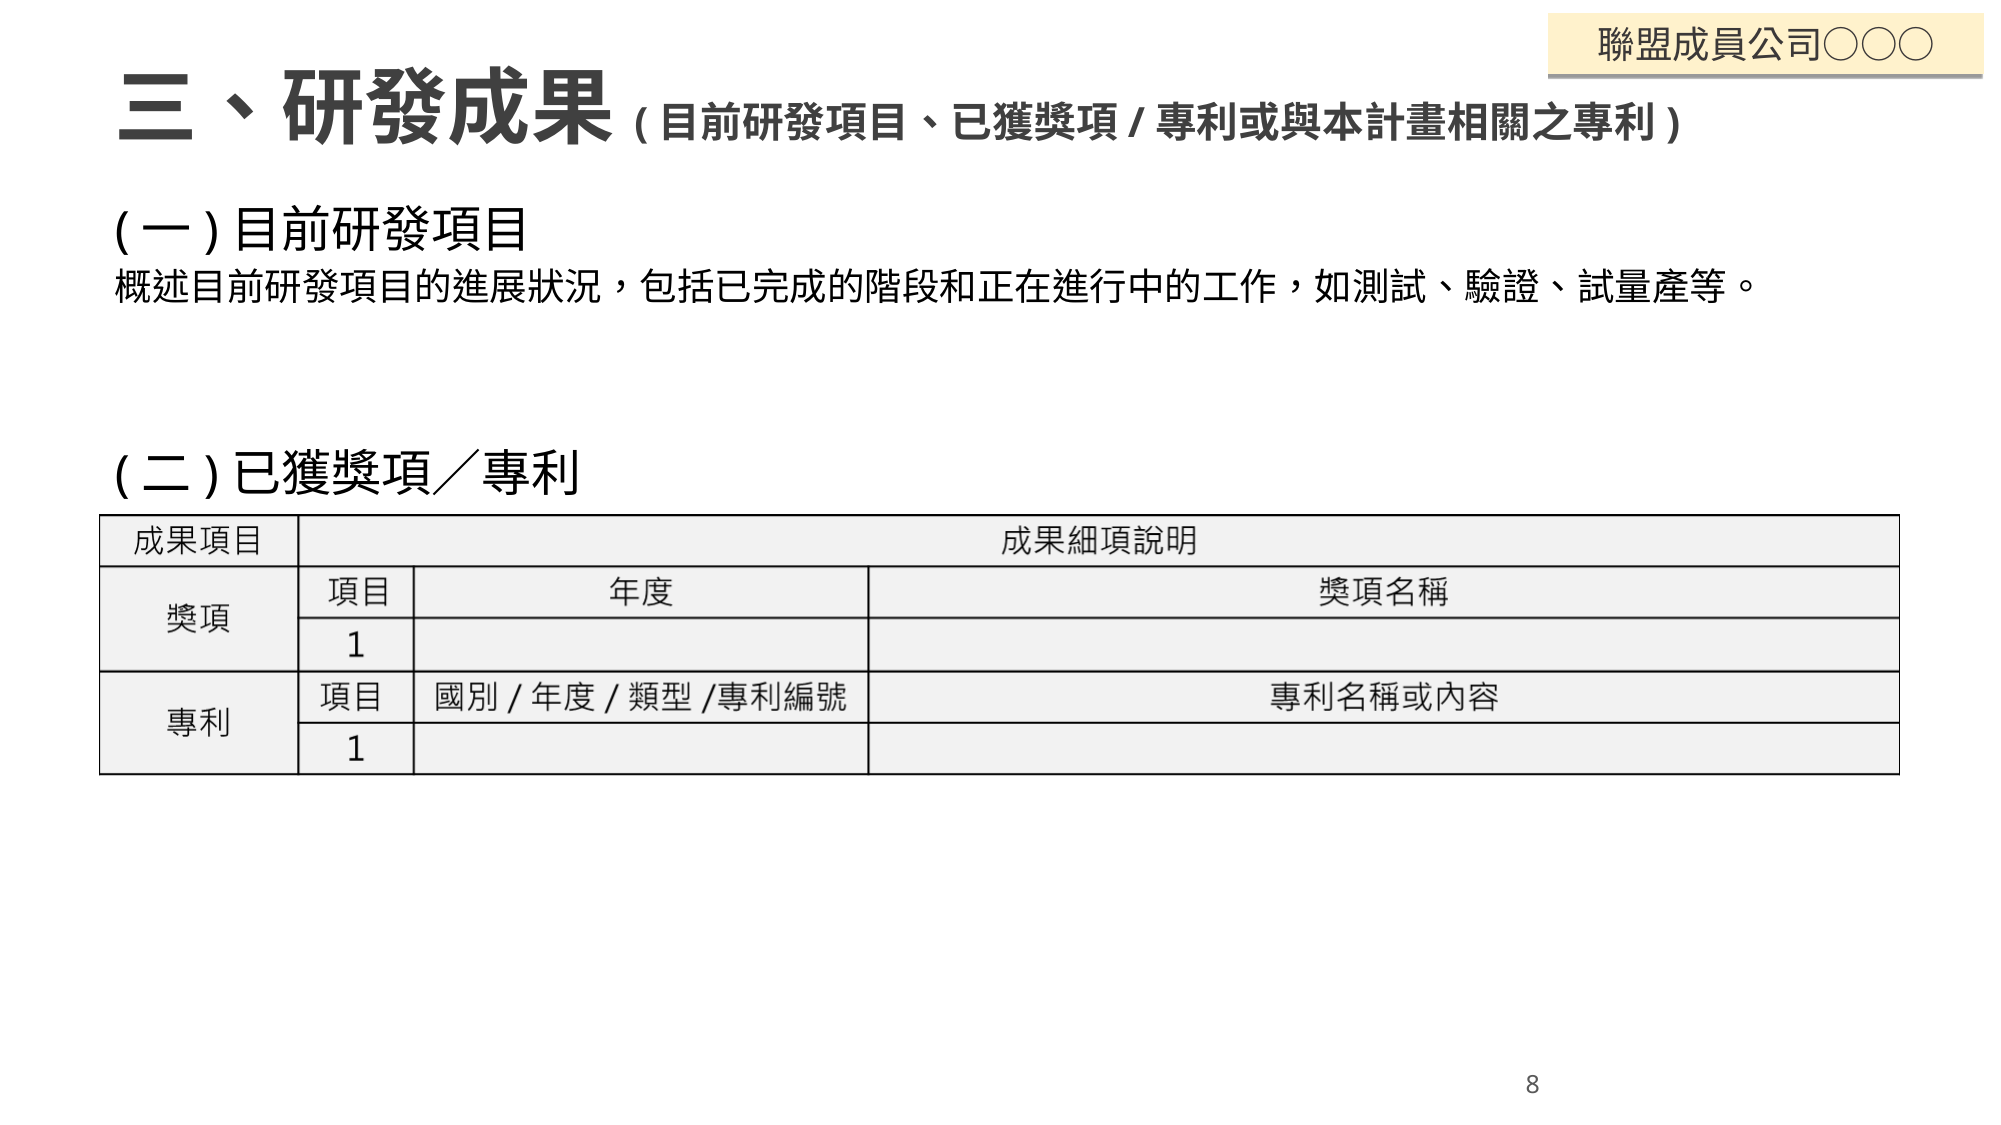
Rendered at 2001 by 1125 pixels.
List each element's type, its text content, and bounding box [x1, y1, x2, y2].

title 三、研發成果(目前研發項目、已獲獎項/專利或與本計畫相關之專利) [99, 56, 1900, 166]
picture [99, 509, 1900, 788]
text_box 聯盟成員公司○○○ [1548, 13, 1984, 74]
text_box <編號> [1510, 1061, 1961, 1097]
text_box (一)目前研發項目 概述目前研發項目的進展狀況，包括已完成的階段和正在進行中的工作，如測試、驗證、試量產等。 (二)已獲獎項／專利 [99, 196, 1900, 509]
